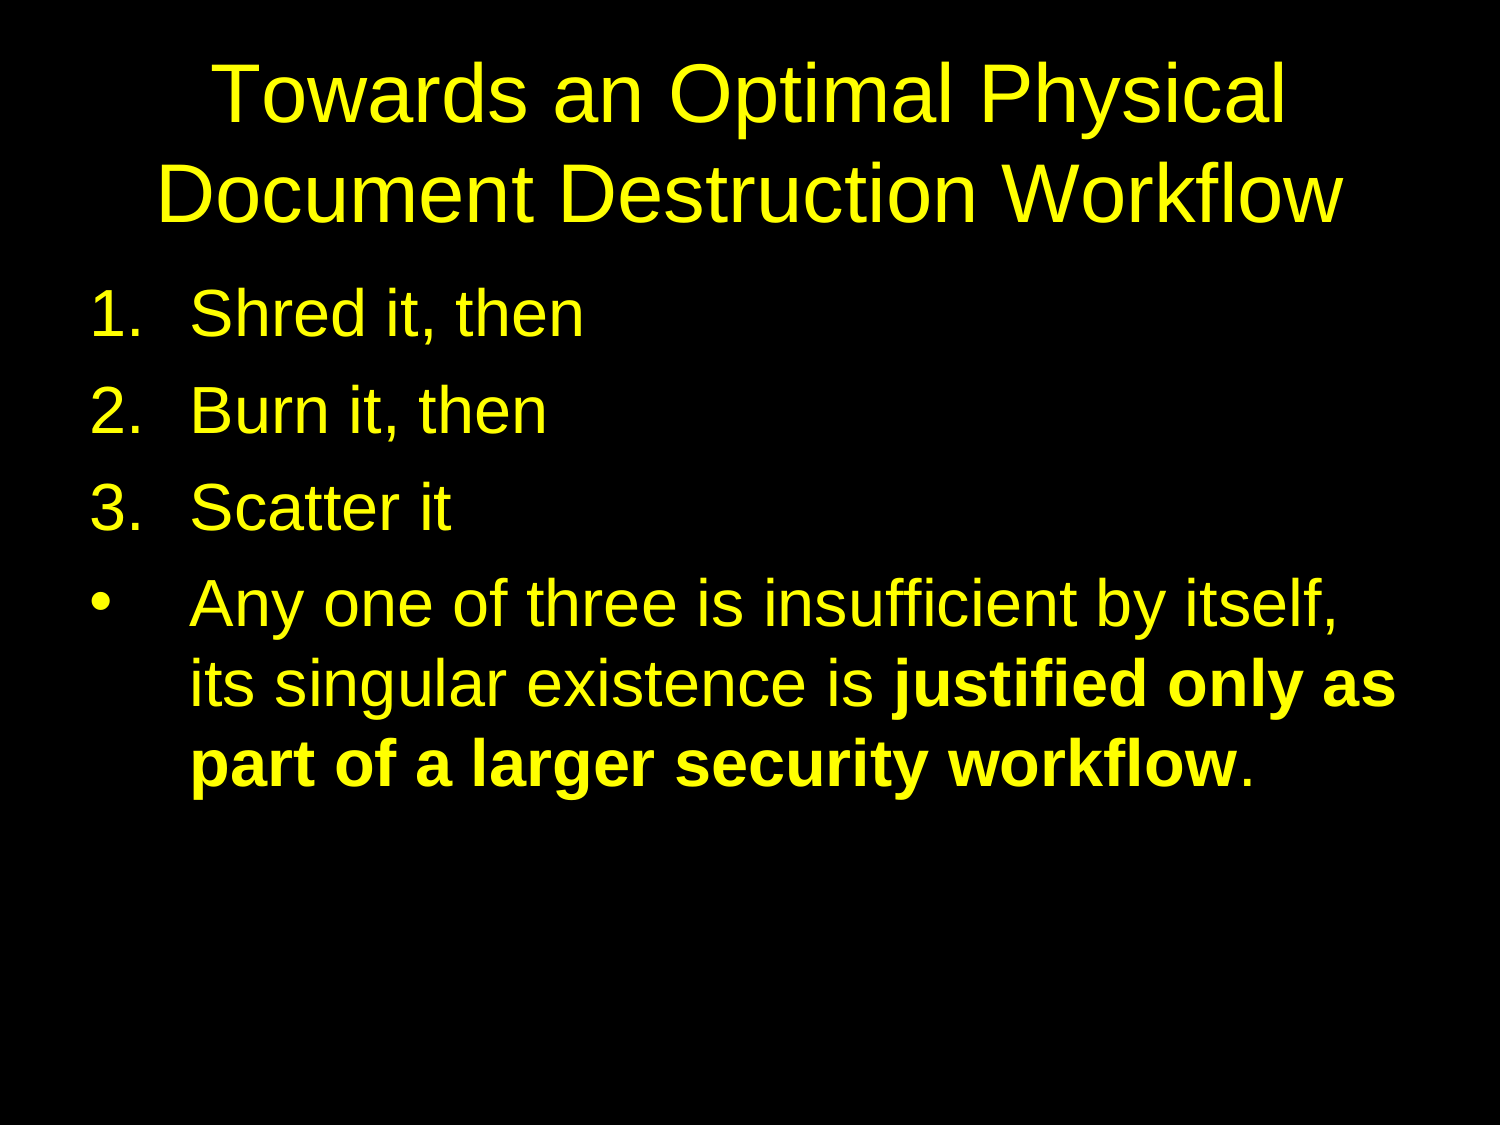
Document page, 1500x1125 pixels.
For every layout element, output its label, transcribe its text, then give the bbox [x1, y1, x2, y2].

list Shred it, then Burn it, then Scatter it Any one of three is insufficient by itself, its singular existence is justified only as part of a larger security workflow. [75, 262, 1426, 1006]
title Towards an Optimal Physical Document Destruction Workflow [75, 31, 1426, 247]
